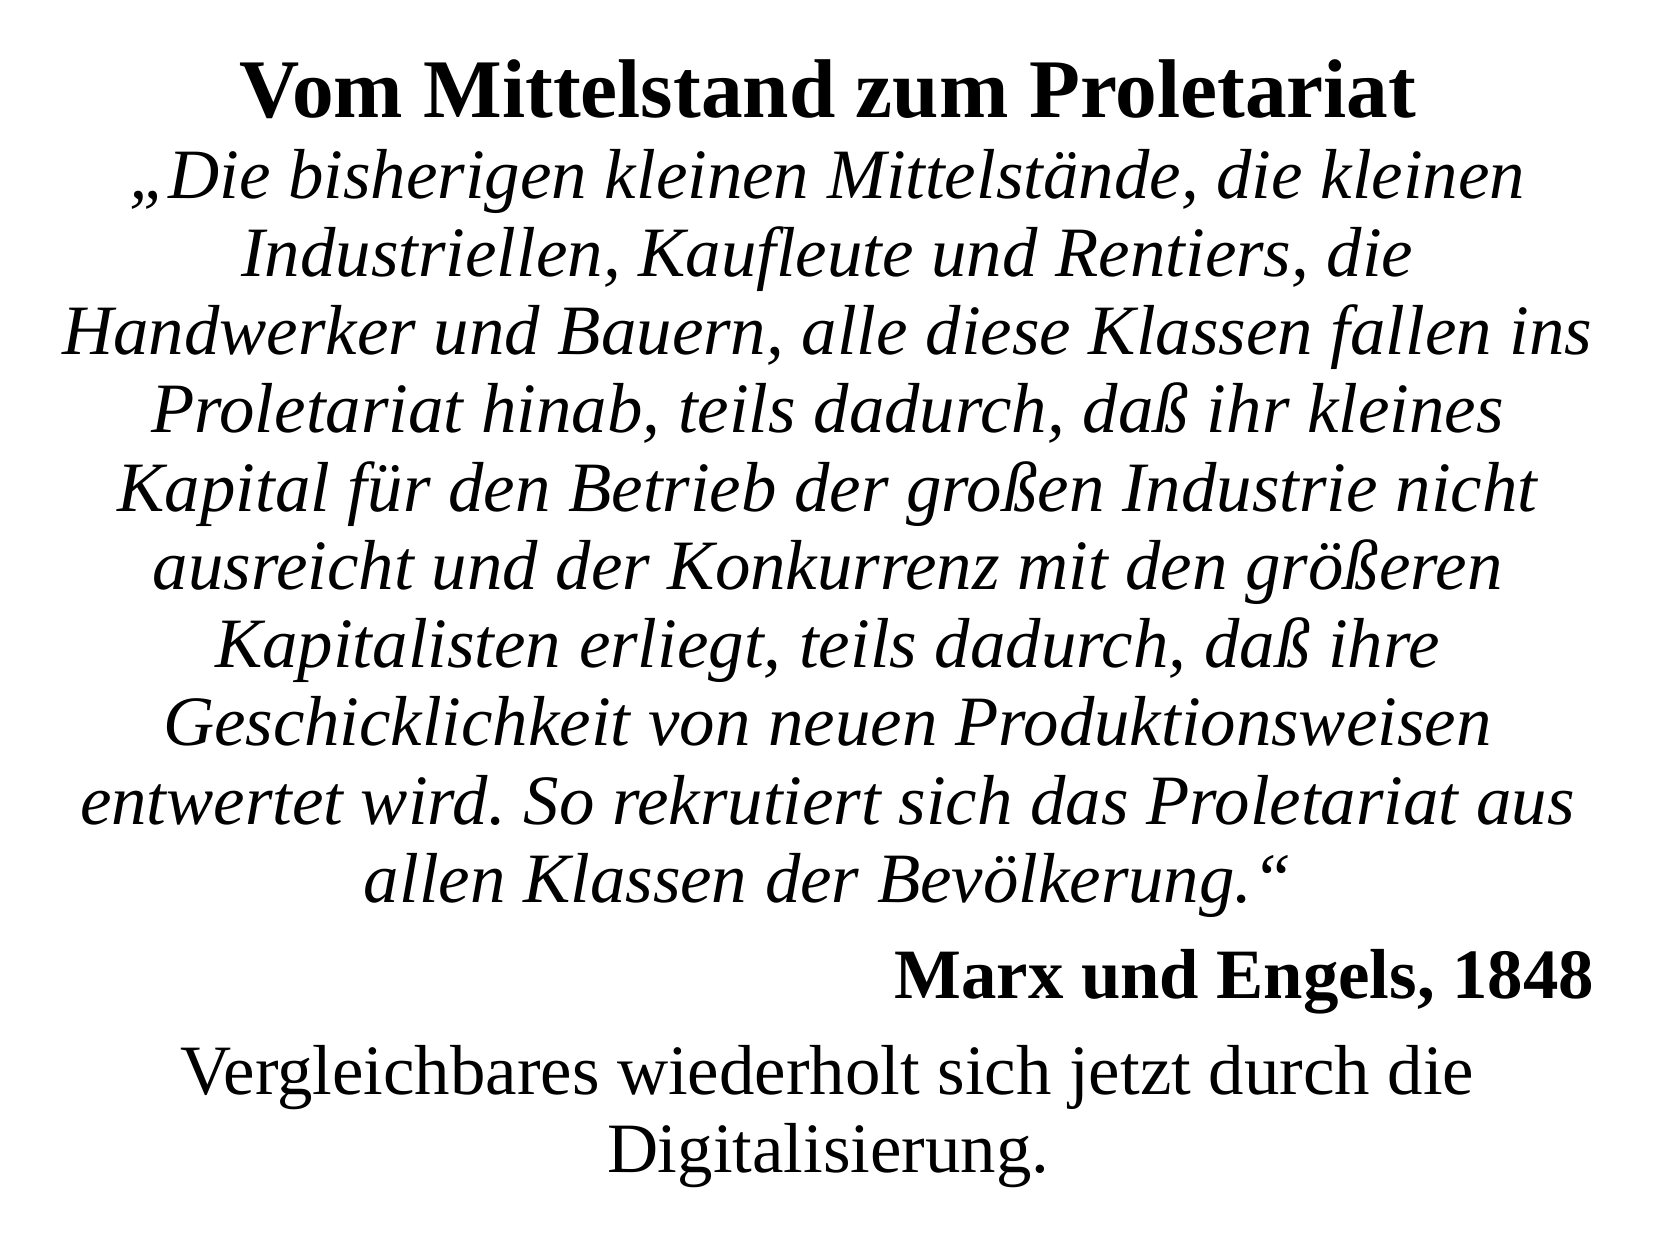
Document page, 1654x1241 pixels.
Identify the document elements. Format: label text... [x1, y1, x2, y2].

text_box Vom Mittelstand zum Proletariat „Die bisherigen kleinen Mittelstände, die kleinen Industriellen, Kaufleute und Rentiers, die Handwerker und Bauern, alle diese Klassen fallen ins Proletariat hinab, teils dadurch, daß ihr kleines Kapital für den Betrieb der großen Industrie nicht ausreicht und der Konkurrenz mit den größeren Kapitalisten erliegt, teils dadurch, daß ihre Geschicklichkeit von neuen Produktionsweisen entwertet wird. So rekrutiert sich das Proletariat aus allen Klassen der Bevölkerung.“ Marx und Engels, 1848 Vergleichbares wiederholt sich jetzt durch die Digitalisierung. [47, 35, 1621, 1203]
